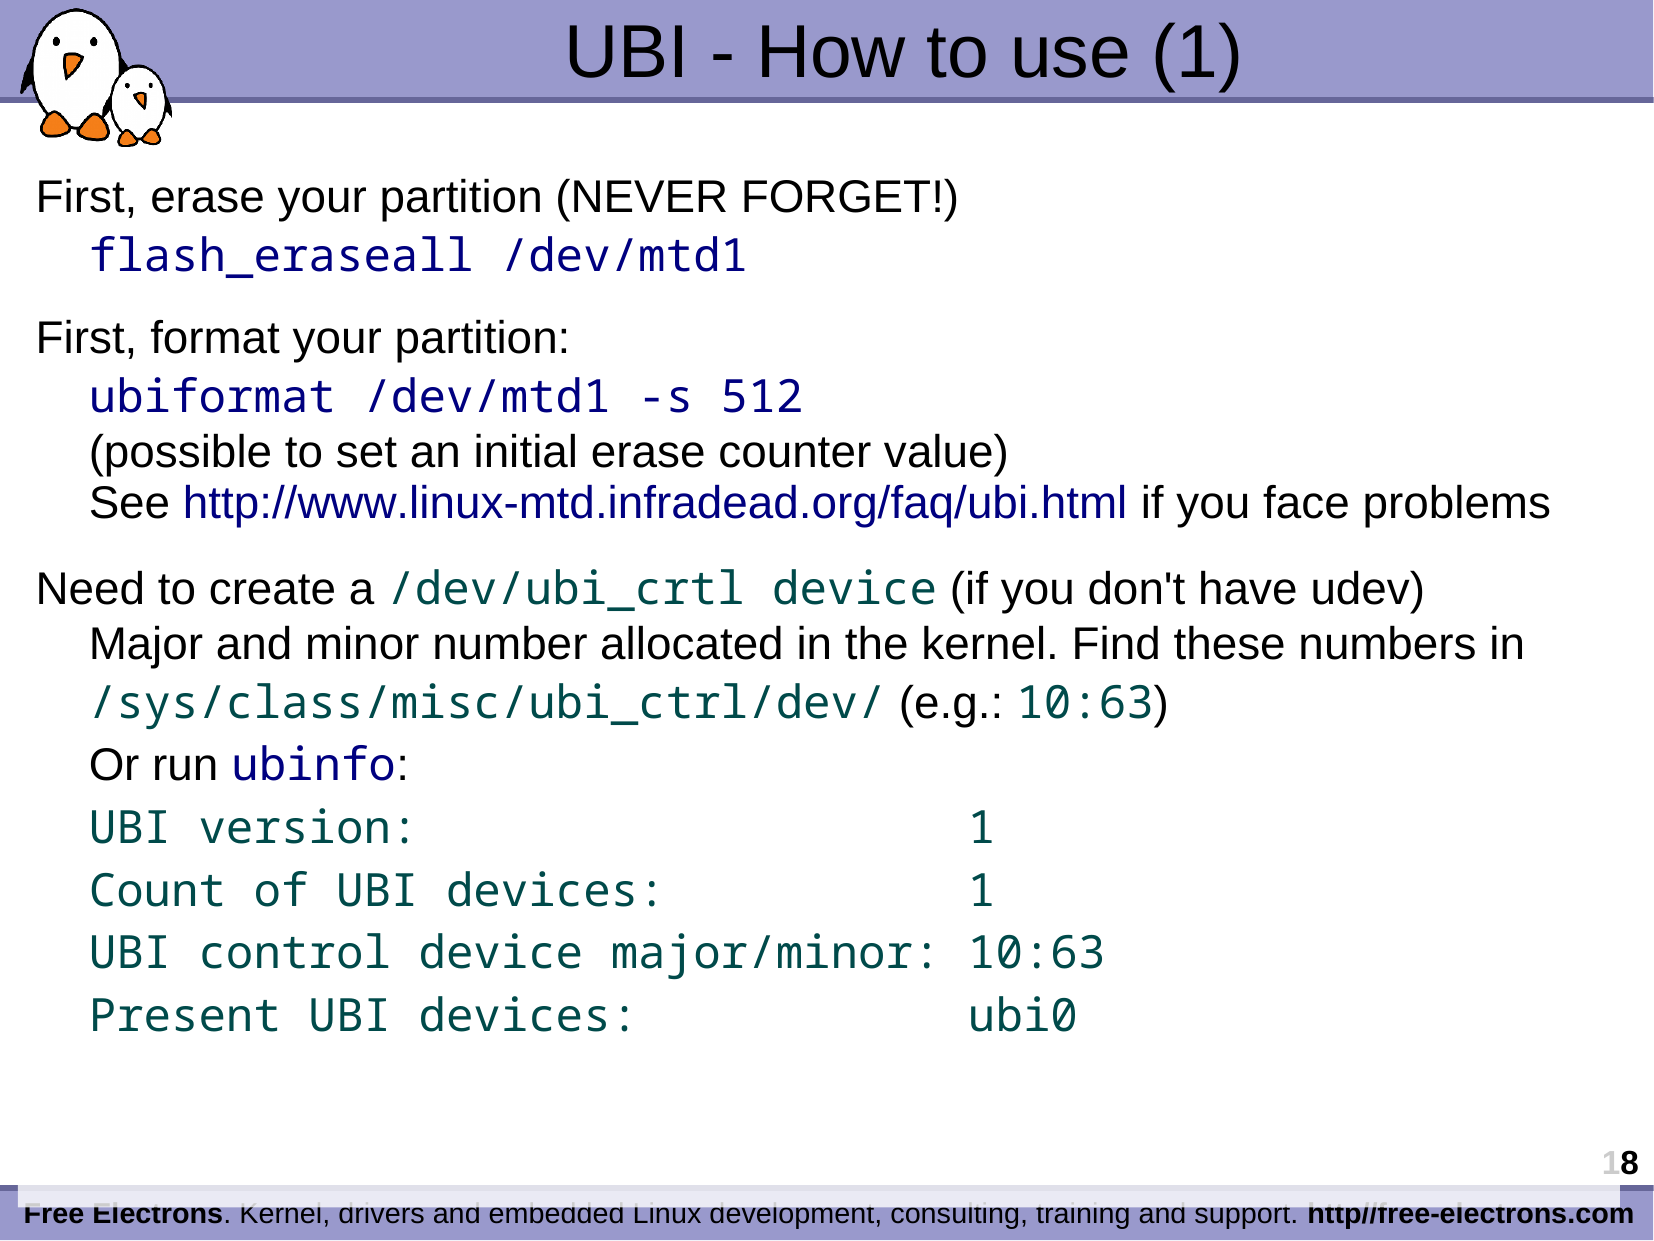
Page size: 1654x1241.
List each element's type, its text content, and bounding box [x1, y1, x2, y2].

list First, erase your partition (NEVER FORGET!) flash_eraseall /dev/mtd1 First, format your partition: ubiformat /dev/mtd1 -s 512 (possible to set an initial erase counter value) See http://www.linux-mtd.infradead.org/faq/ubi.html if you face problems Need to create a /dev/ubi_crtl device (if you don't have udev) Major and minor number allocated in the kernel. Find these numbers in /sys/class/misc/ubi_ctrl/dev/ (e.g.: 10:63) Or run ubinfo: UBI version: 1 Count of UBI devices: 1 UBI control device major/minor: 10:63 Present UBI devices: ubi0 [17, 170, 1620, 1208]
picture [20, 8, 172, 147]
title UBI - How to use (1) [178, 4, 1631, 98]
